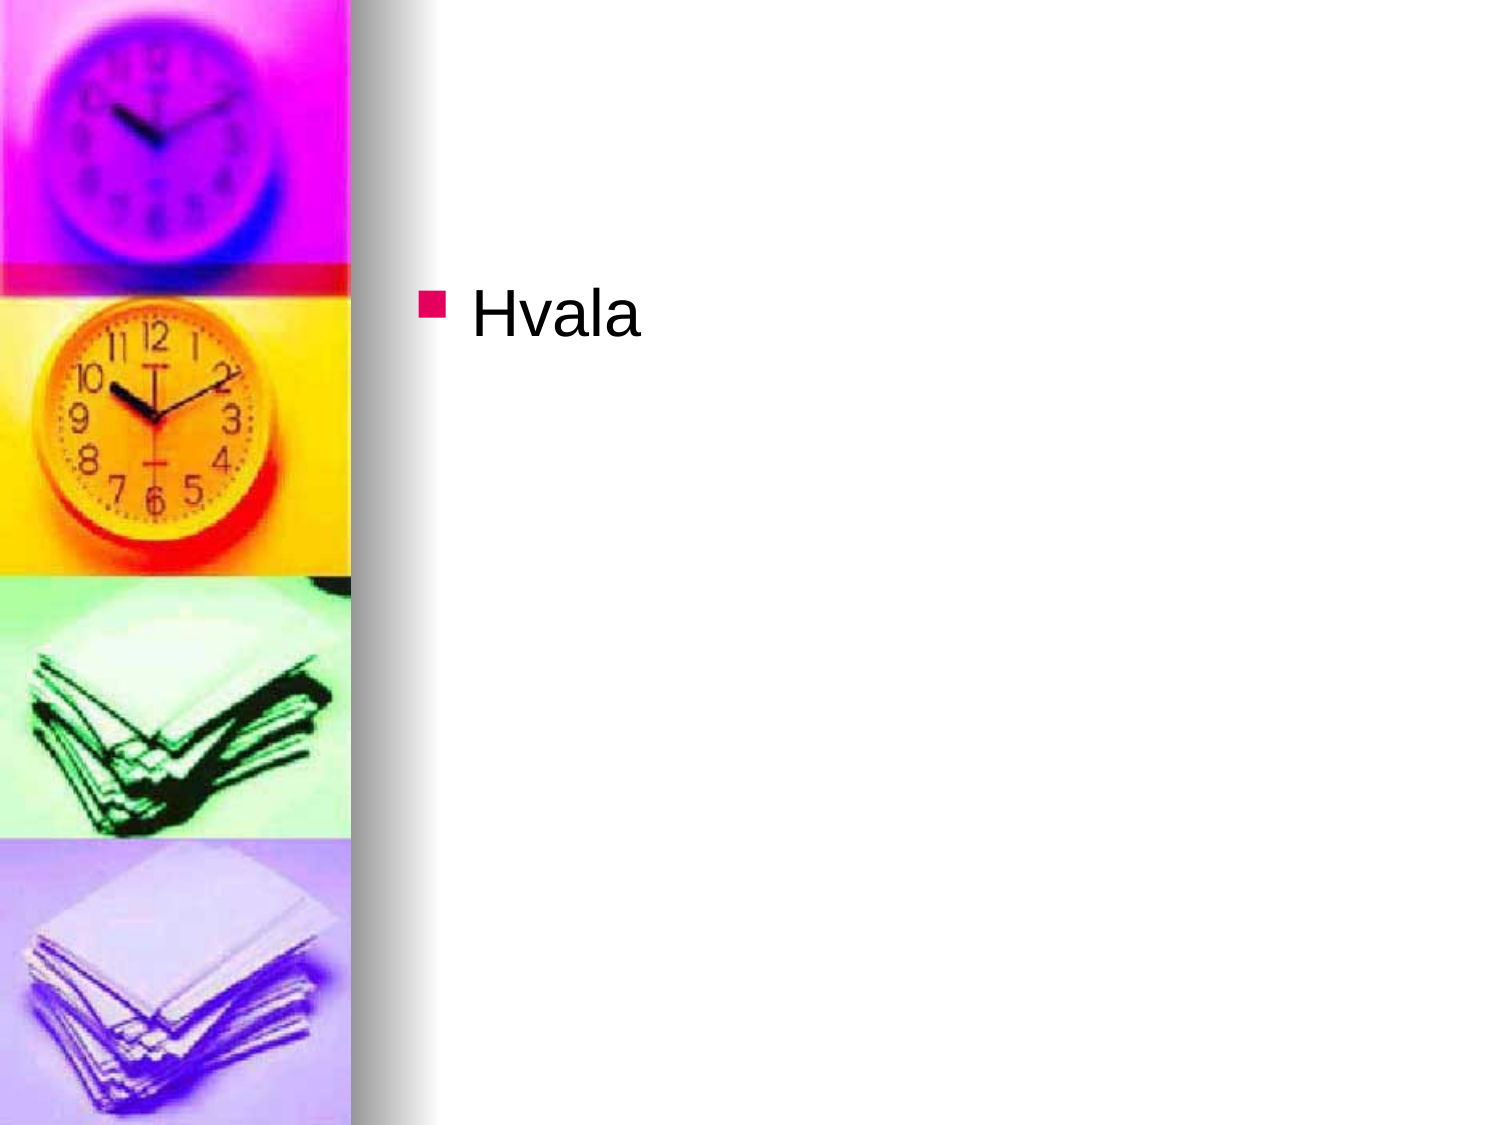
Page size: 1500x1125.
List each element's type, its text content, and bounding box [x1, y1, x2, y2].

picture [0, 0, 351, 1125]
list Hvala [399, 262, 1450, 1000]
